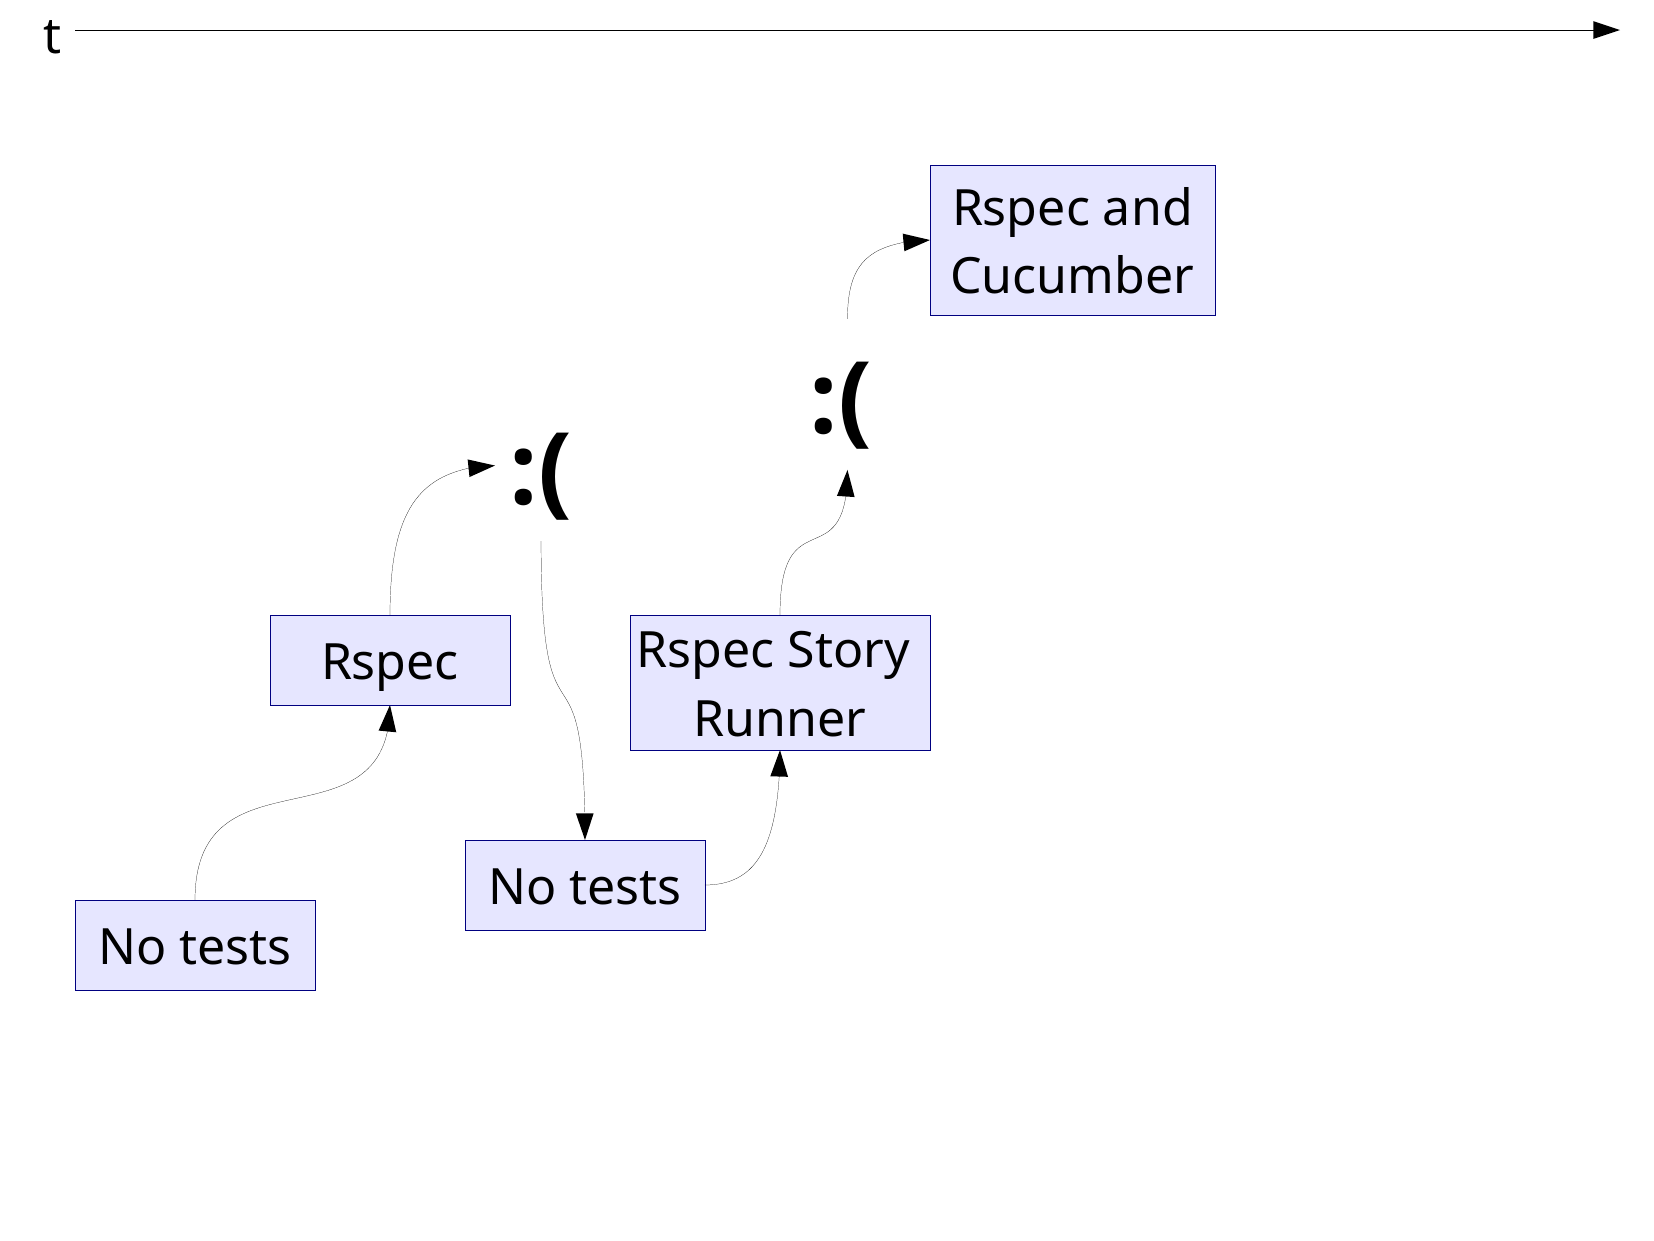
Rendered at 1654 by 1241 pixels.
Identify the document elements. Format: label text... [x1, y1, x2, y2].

text_box :( [495, 390, 588, 522]
text_box t [28, 0, 76, 67]
text_box No tests [465, 840, 706, 931]
text_box No tests [75, 900, 316, 991]
text_box :( [795, 318, 901, 466]
text_box Rspec Story Runner [630, 615, 931, 751]
text_box Rspec [270, 615, 511, 706]
text_box Rspec and Cucumber [930, 165, 1216, 316]
